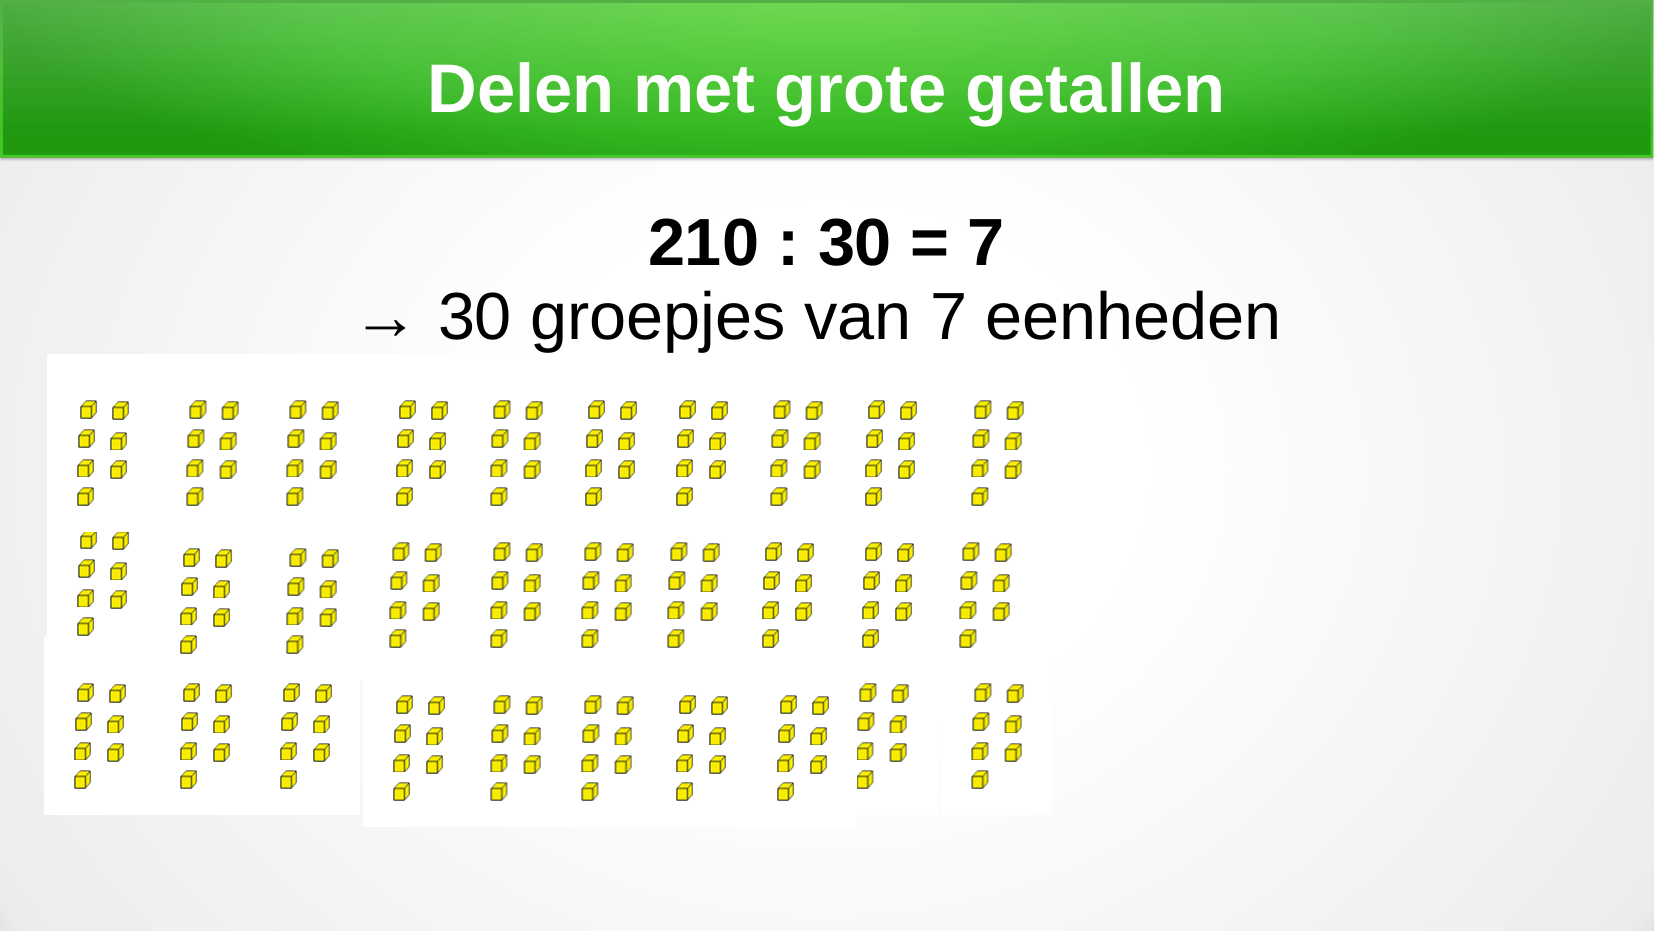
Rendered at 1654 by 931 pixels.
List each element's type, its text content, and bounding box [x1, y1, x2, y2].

title Delen met grote getallen [82, 35, 1571, 142]
picture [44, 354, 1052, 827]
subtitle 210 : 30 = 7 → 30 groepjes van 7 eenheden [82, 205, 1571, 503]
